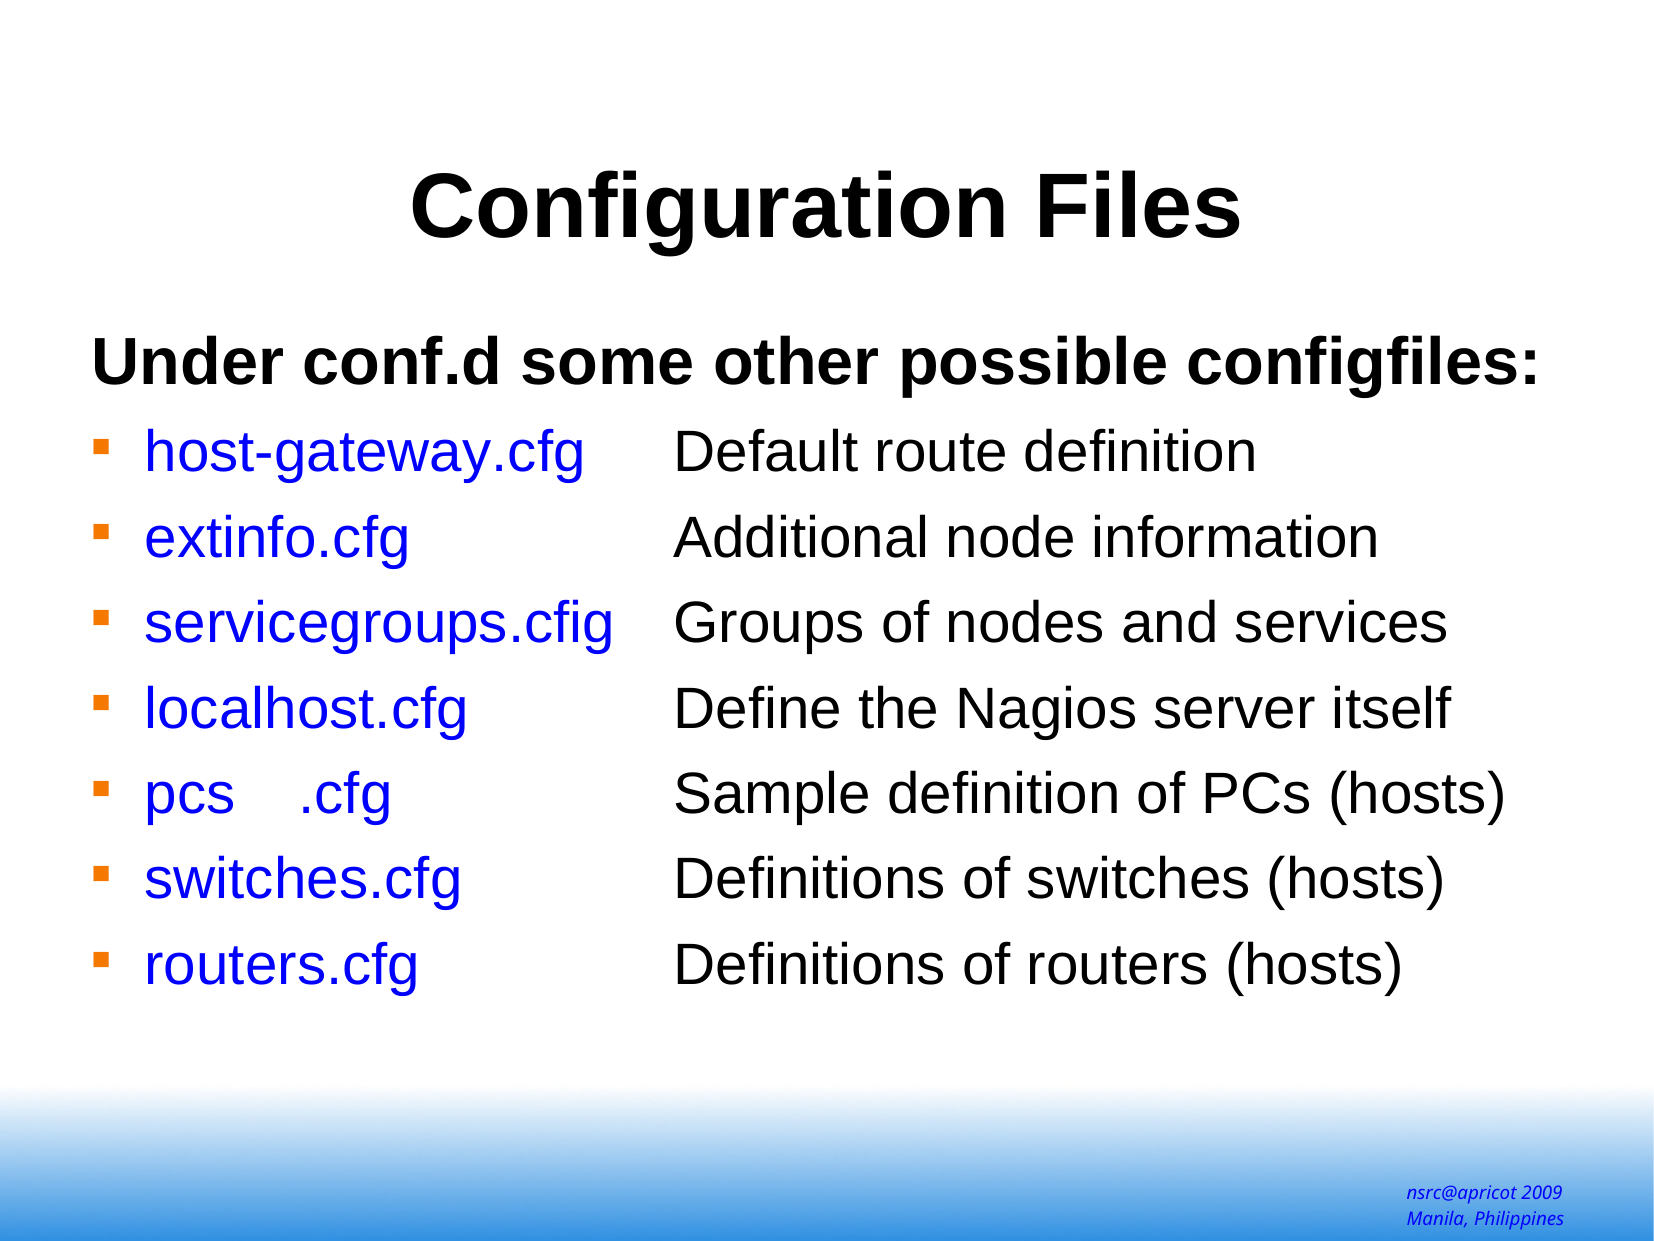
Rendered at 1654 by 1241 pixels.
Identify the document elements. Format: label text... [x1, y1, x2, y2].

picture [1534, 1190, 1539, 1198]
list Under conf.d some other possible configfiles: host-gateway.cfg Default route definition extinfo.cfg Additional node information servicegroups.cfig Groups of nodes and services localhost.cfg Define the Nagios server itself pcs .cfg Sample definition of PCs (hosts) switches.cfg Definitions of switches (hosts) routers.cfg Definitions of routers (hosts) [74, 332, 1572, 1190]
picture [1544, 1190, 1549, 1198]
picture [1460, 1190, 1465, 1198]
picture [0, 1083, 1654, 1241]
title Configuration Files [121, 102, 1534, 310]
picture [1502, 1190, 1507, 1198]
